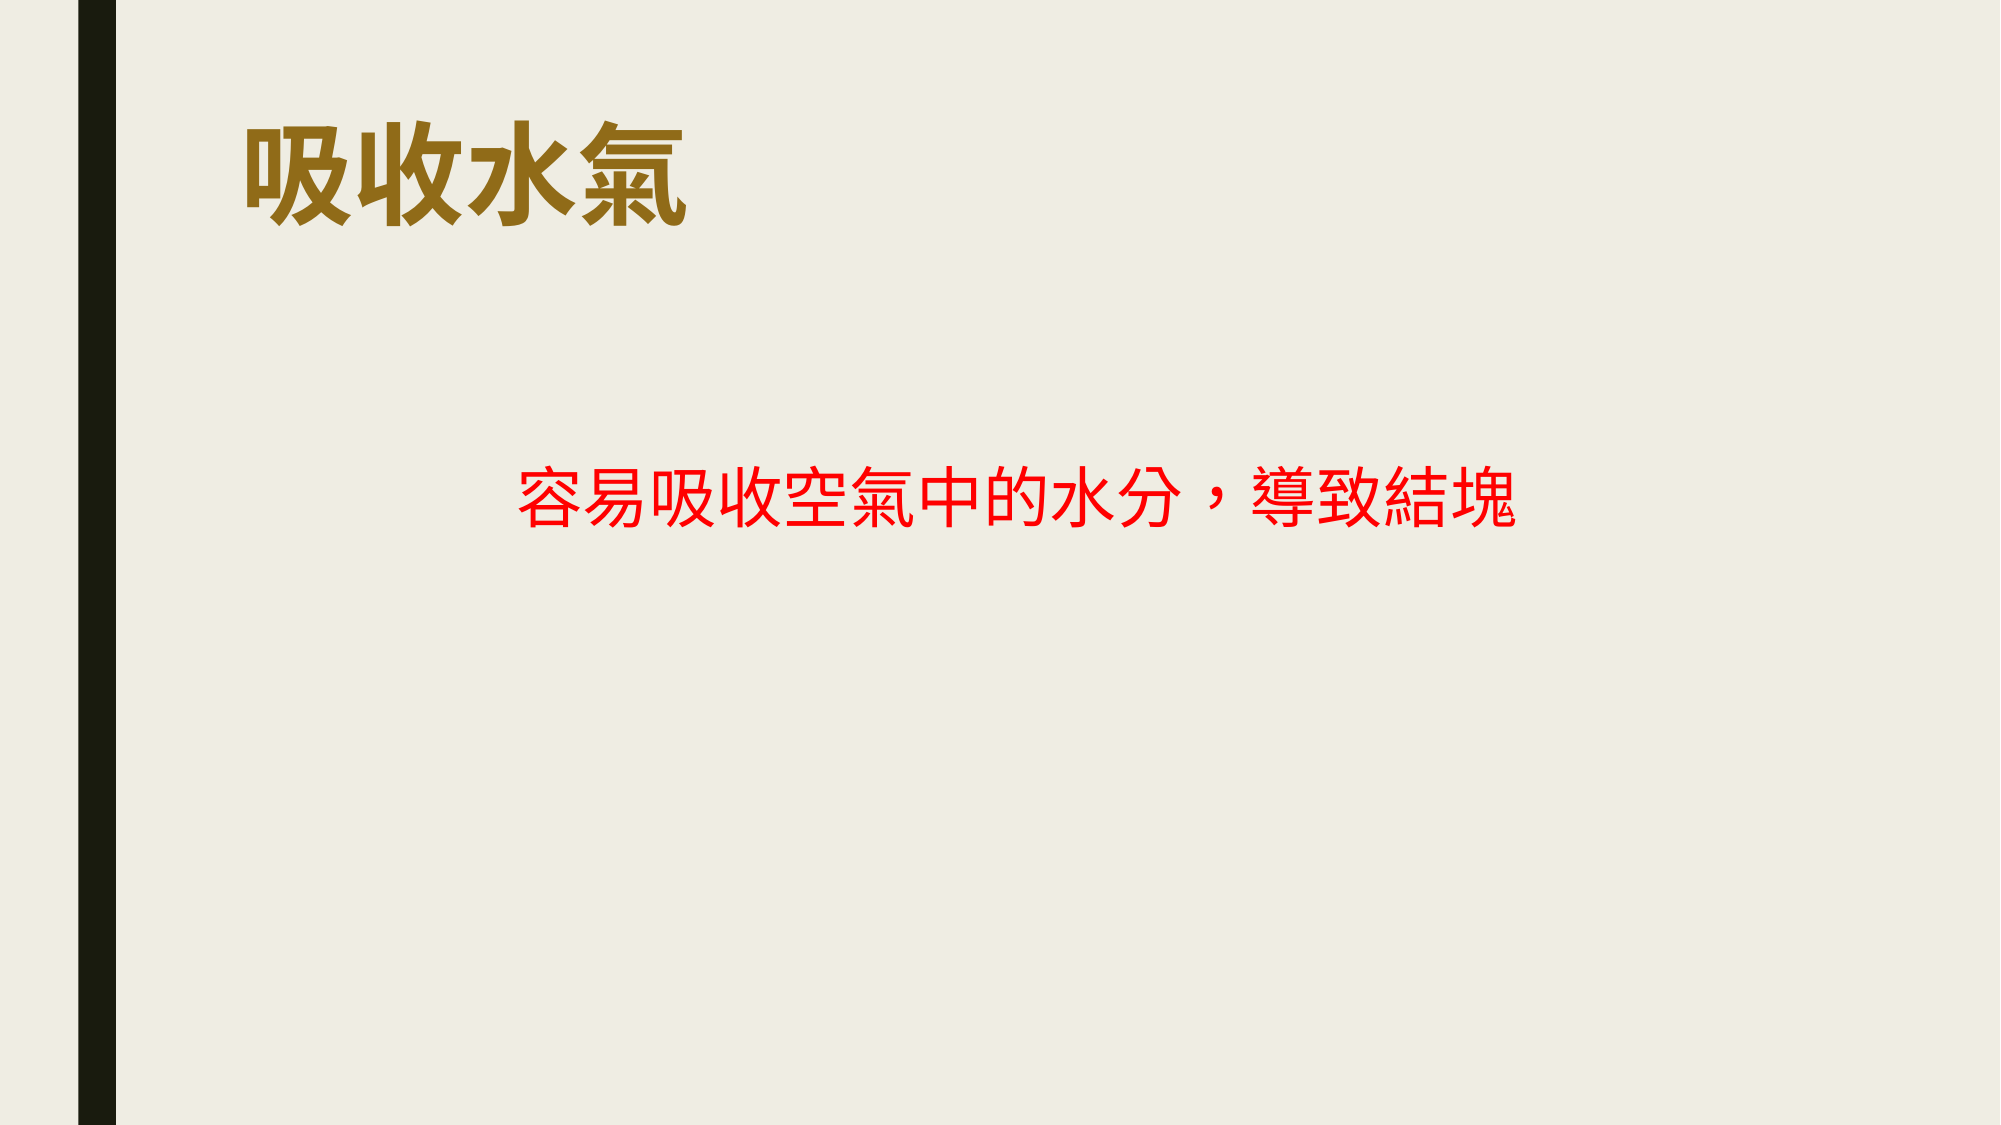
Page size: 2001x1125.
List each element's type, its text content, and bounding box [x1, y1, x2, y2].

text_box 容易吸收空氣中的水分，導致結塊 [501, 448, 1703, 545]
title 吸收水氣 [225, 112, 1801, 357]
